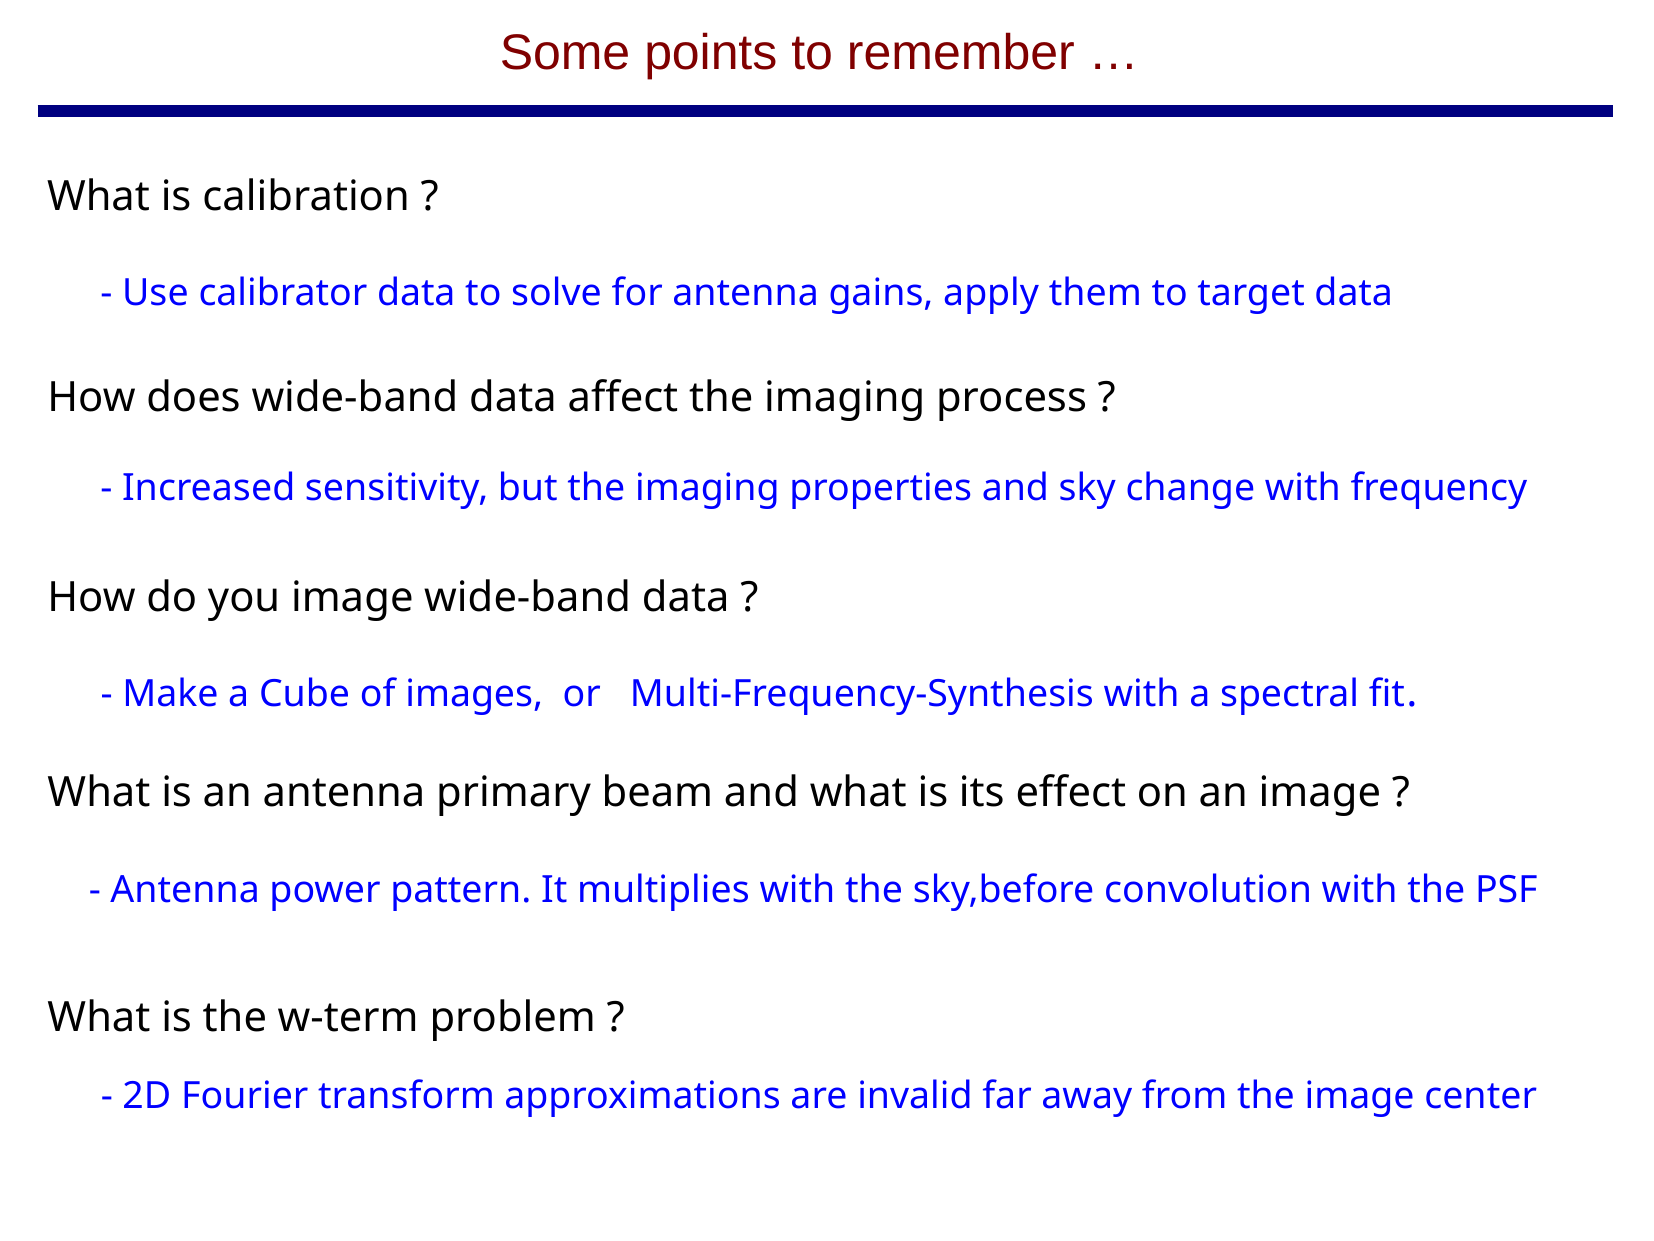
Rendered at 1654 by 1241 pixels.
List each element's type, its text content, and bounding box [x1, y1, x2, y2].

title Some points to remember … [82, 15, 1571, 89]
text_box How does wide-band data affect the imaging process ? [32, 358, 1588, 433]
text_box - Use calibrator data to solve for antenna gains, apply them to target data [85, 258, 1641, 332]
text_box How do you image wide-band data ? [32, 559, 1588, 633]
text_box - 2D Fourier transform approximations are invalid far away from the image center [85, 1061, 1642, 1174]
text_box - Increased sensitivity, but the imaging properties and sky change with frequency [85, 453, 1653, 527]
text_box What is the w-term problem ? [32, 978, 1588, 1053]
text_box What is an antenna primary beam and what is its effect on an image ? [32, 754, 1588, 828]
text_box - Antenna power pattern. It multiplies with the sky,before convolution with the PSF [74, 854, 1653, 967]
text_box - Make a Cube of images, or Multi-Frequency-Synthesis with a spectral fit. [85, 654, 1642, 728]
text_box What is calibration ? [32, 158, 1588, 232]
